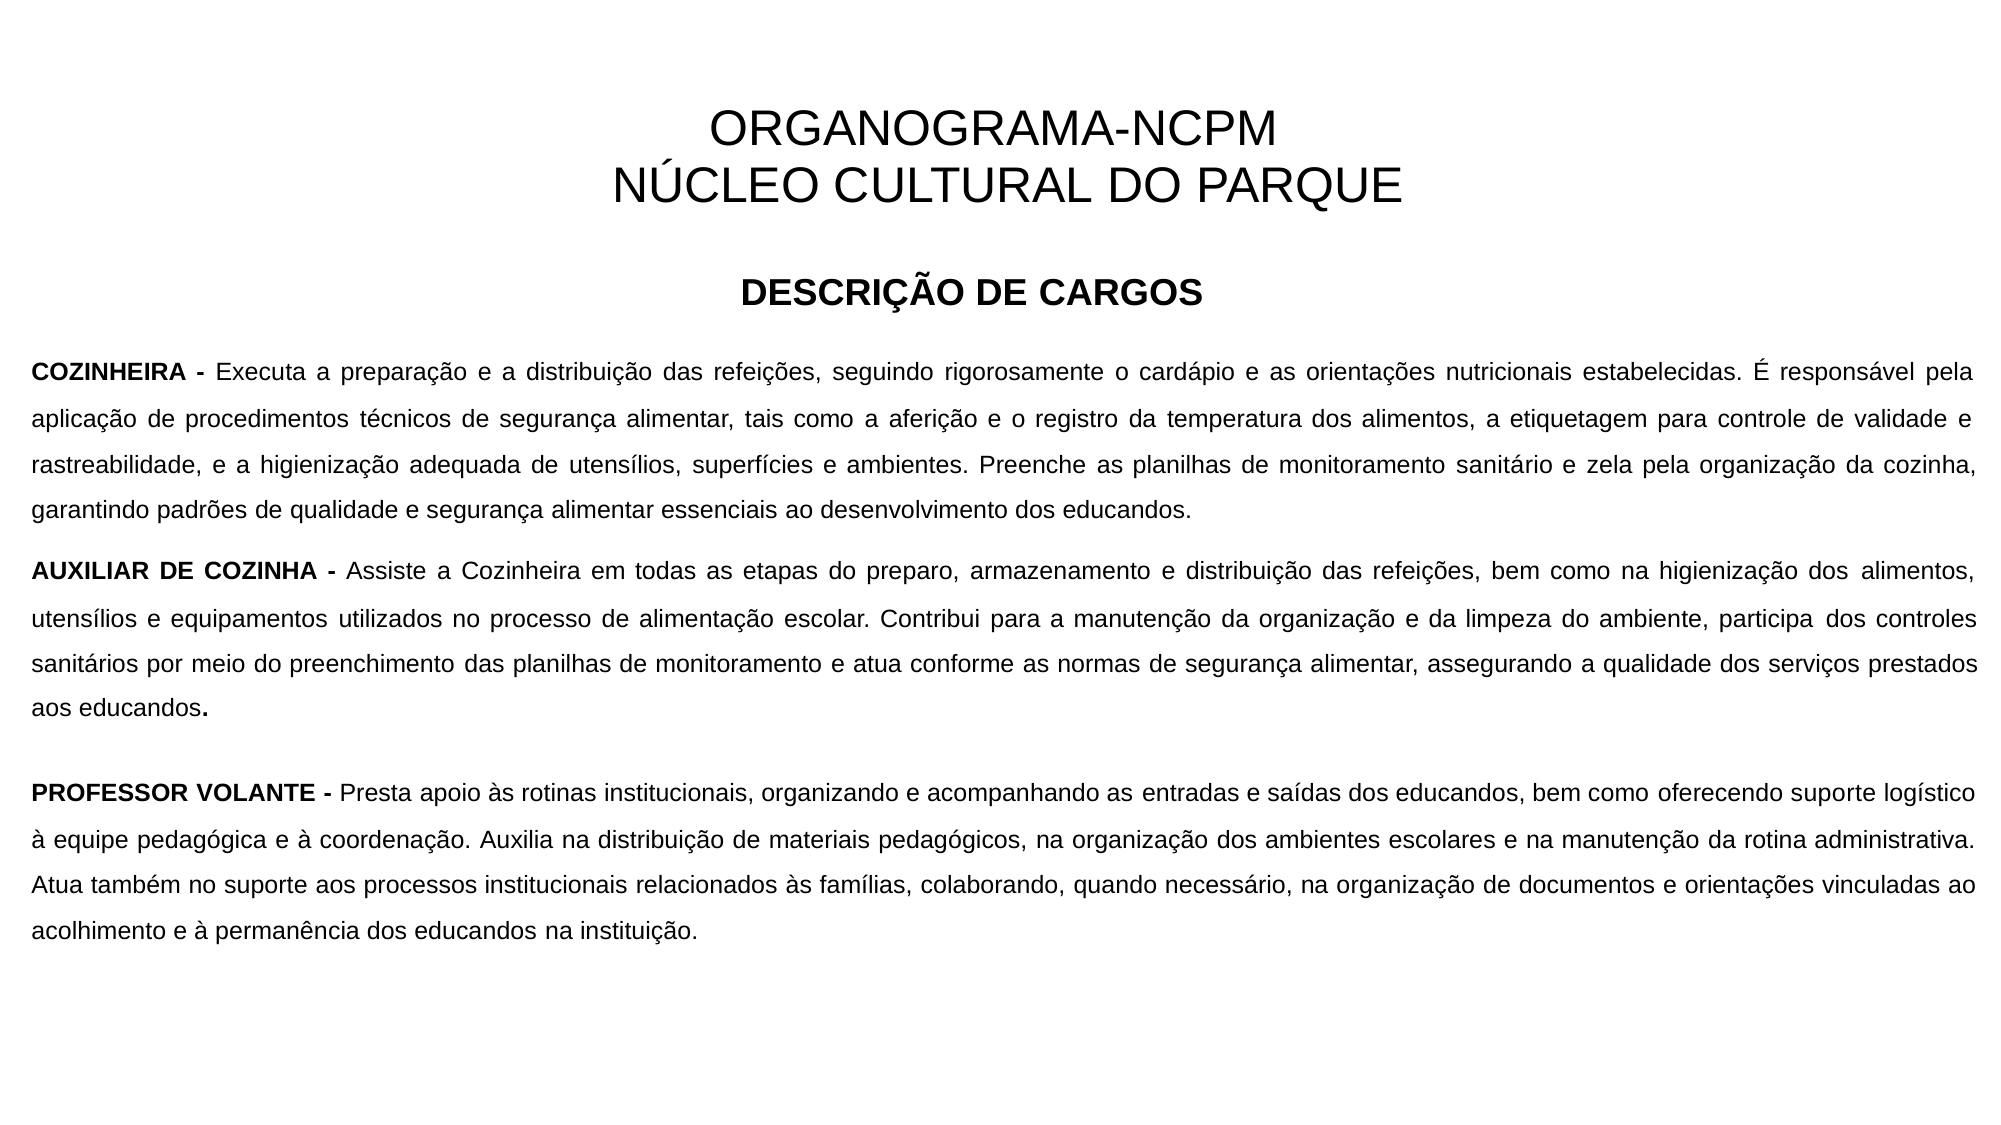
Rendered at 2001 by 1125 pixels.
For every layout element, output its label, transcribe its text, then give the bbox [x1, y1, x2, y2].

text_box ORGANOGRAMA-NCPM NÚCLEO CULTURAL DO PARQUE [612, 99, 1437, 213]
text_box AUXILIAR DE COZINHA - Assiste a Cozinheira em todas as etapas do preparo, armazenamento e distribuição das refeições, bem como na higienização dos alimentos, utensílios e equipamentos utilizados no processo de alimentação escolar. Contribui para a manutenção da organização e da limpeza do ambiente, participa dos controles sanitários por meio do preenchimento das planilhas de monitoramento e atua conforme as normas de segurança alimentar, assegurando a qualidade dos serviços prestados aos educandos. [31, 557, 1994, 722]
text_box PROFESSOR VOLANTE - Presta apoio às rotinas institucionais, organizando e acompanhando as entradas e saídas dos educandos, bem como oferecendo suporte logístico à equipe pedagógica e à coordenação. Auxilia na distribuição de materiais pedagógicos, na organização dos ambientes escolares e na manutenção da rotina administrativa. Atua também no suporte aos processos institucionais relacionados às famílias, colaborando, quando necessário, na organização de documentos e orientações vinculadas ao acolhimento e à permanência dos educandos na instituição. [31, 778, 1994, 945]
text_box DESCRIÇÃO DE CARGOS [740, 271, 1227, 314]
text_box COZINHEIRA - Executa a preparação e a distribuição das refeições, seguindo rigorosamente o cardápio e as orientações nutricionais estabelecidas. É responsável pela aplicação de procedimentos técnicos de segurança alimentar, tais como a aferição e o registro da temperatura dos alimentos, a etiquetagem para controle de validade e rastreabilidade, e a higienização adequada de utensílios, superfícies e ambientes. Preenche as planilhas de monitoramento sanitário e zela pela organização da cozinha, garantindo padrões de qualidade e segurança alimentar essenciais ao desenvolvimento dos educandos. [31, 357, 1993, 524]
